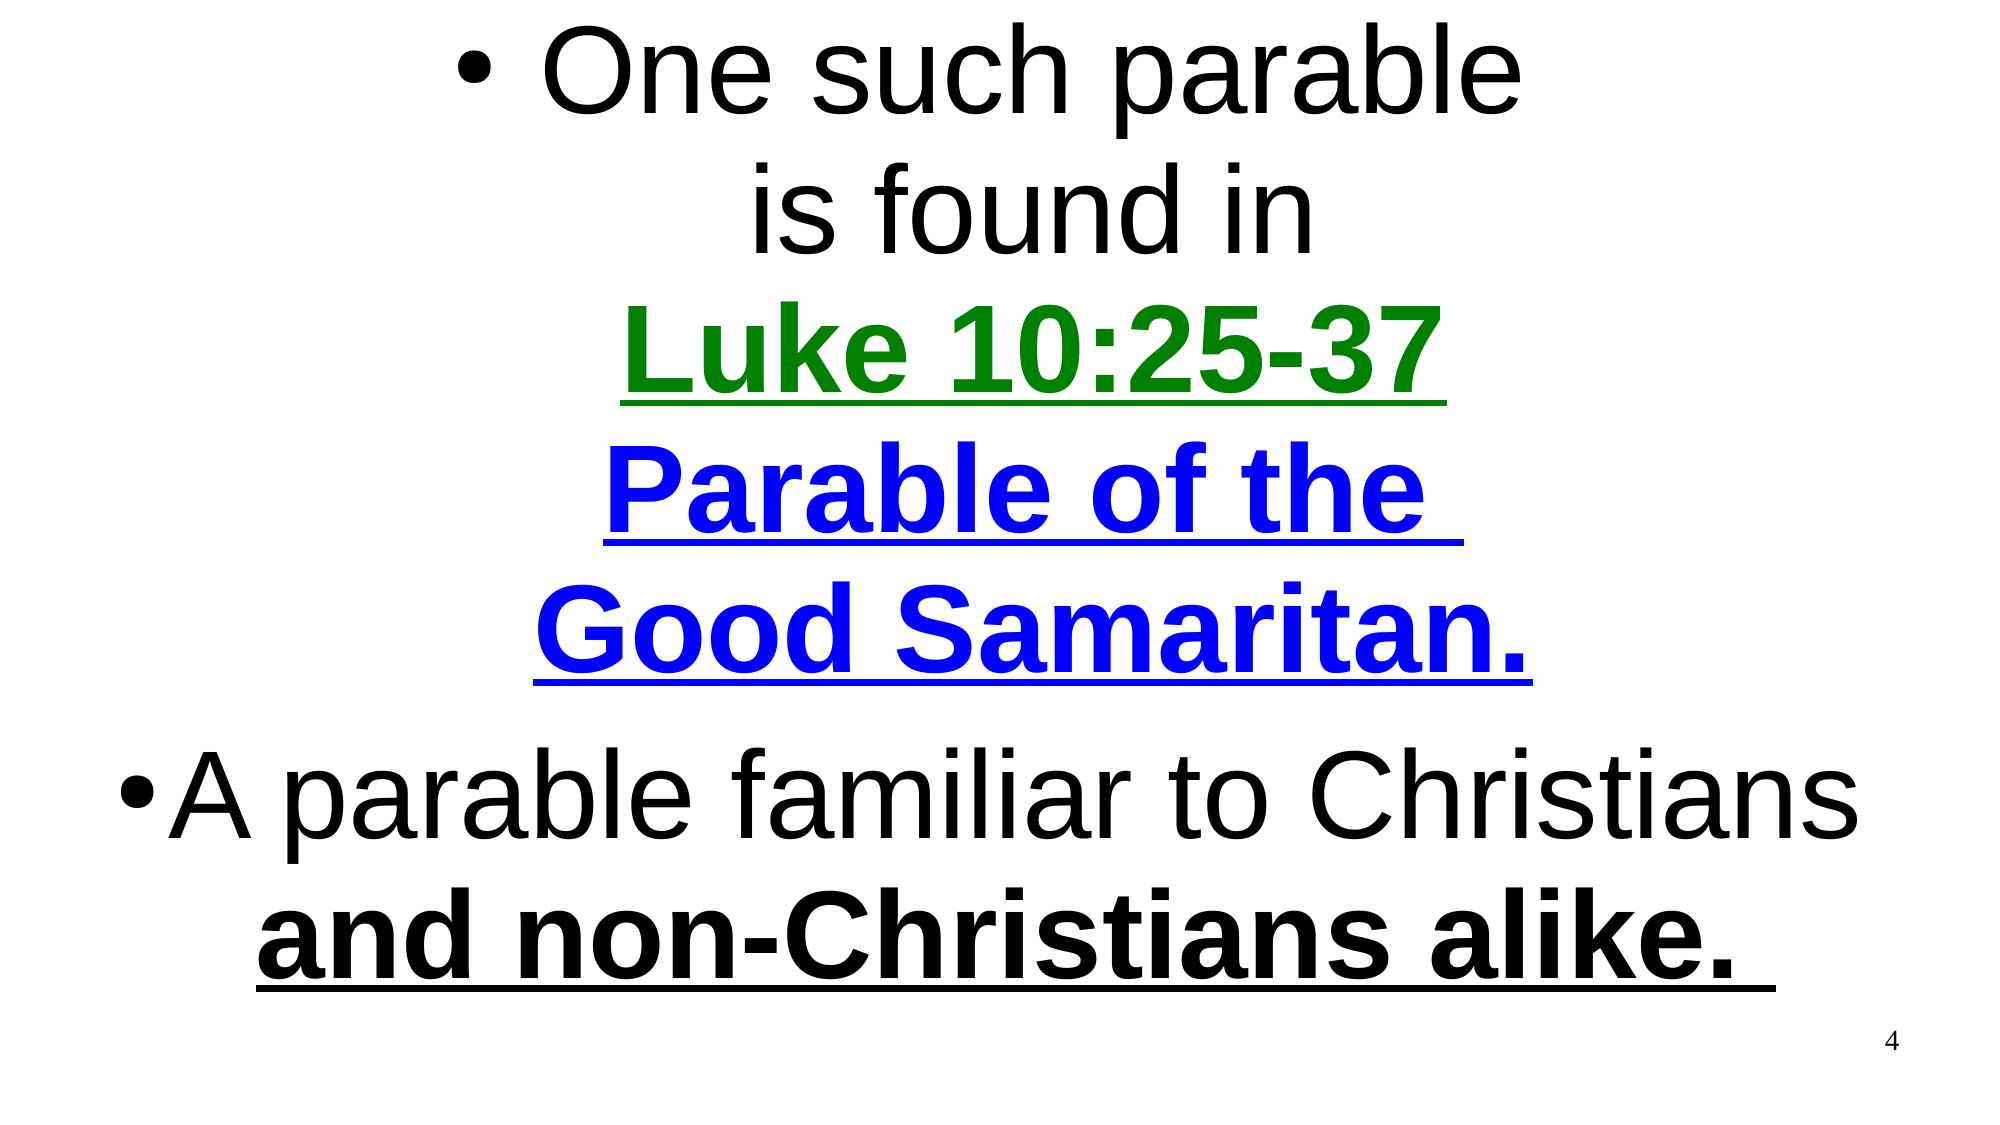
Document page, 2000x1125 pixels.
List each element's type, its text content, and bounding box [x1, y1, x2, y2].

list One such parable is found in Luke 10:25-37 Parable of the Good Samaritan. A parable familiar to Christians and non-Christians alike. [0, 0, 1996, 1123]
